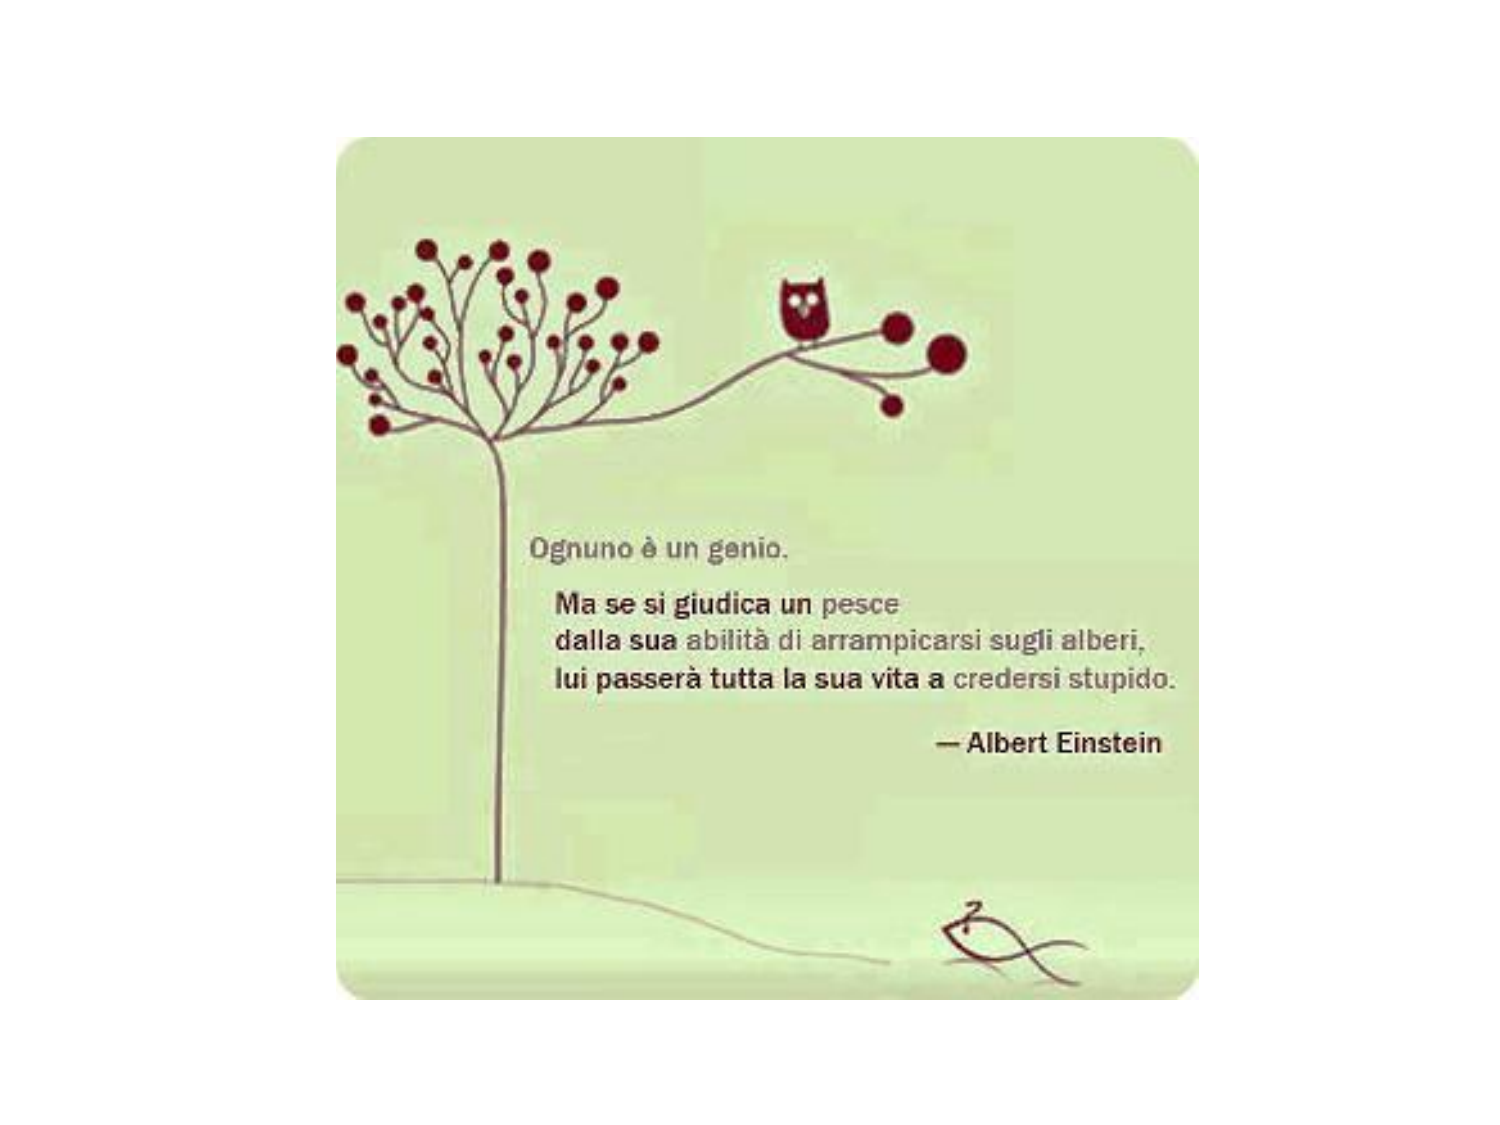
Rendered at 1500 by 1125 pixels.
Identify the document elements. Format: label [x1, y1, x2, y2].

picture [336, 137, 1199, 1000]
